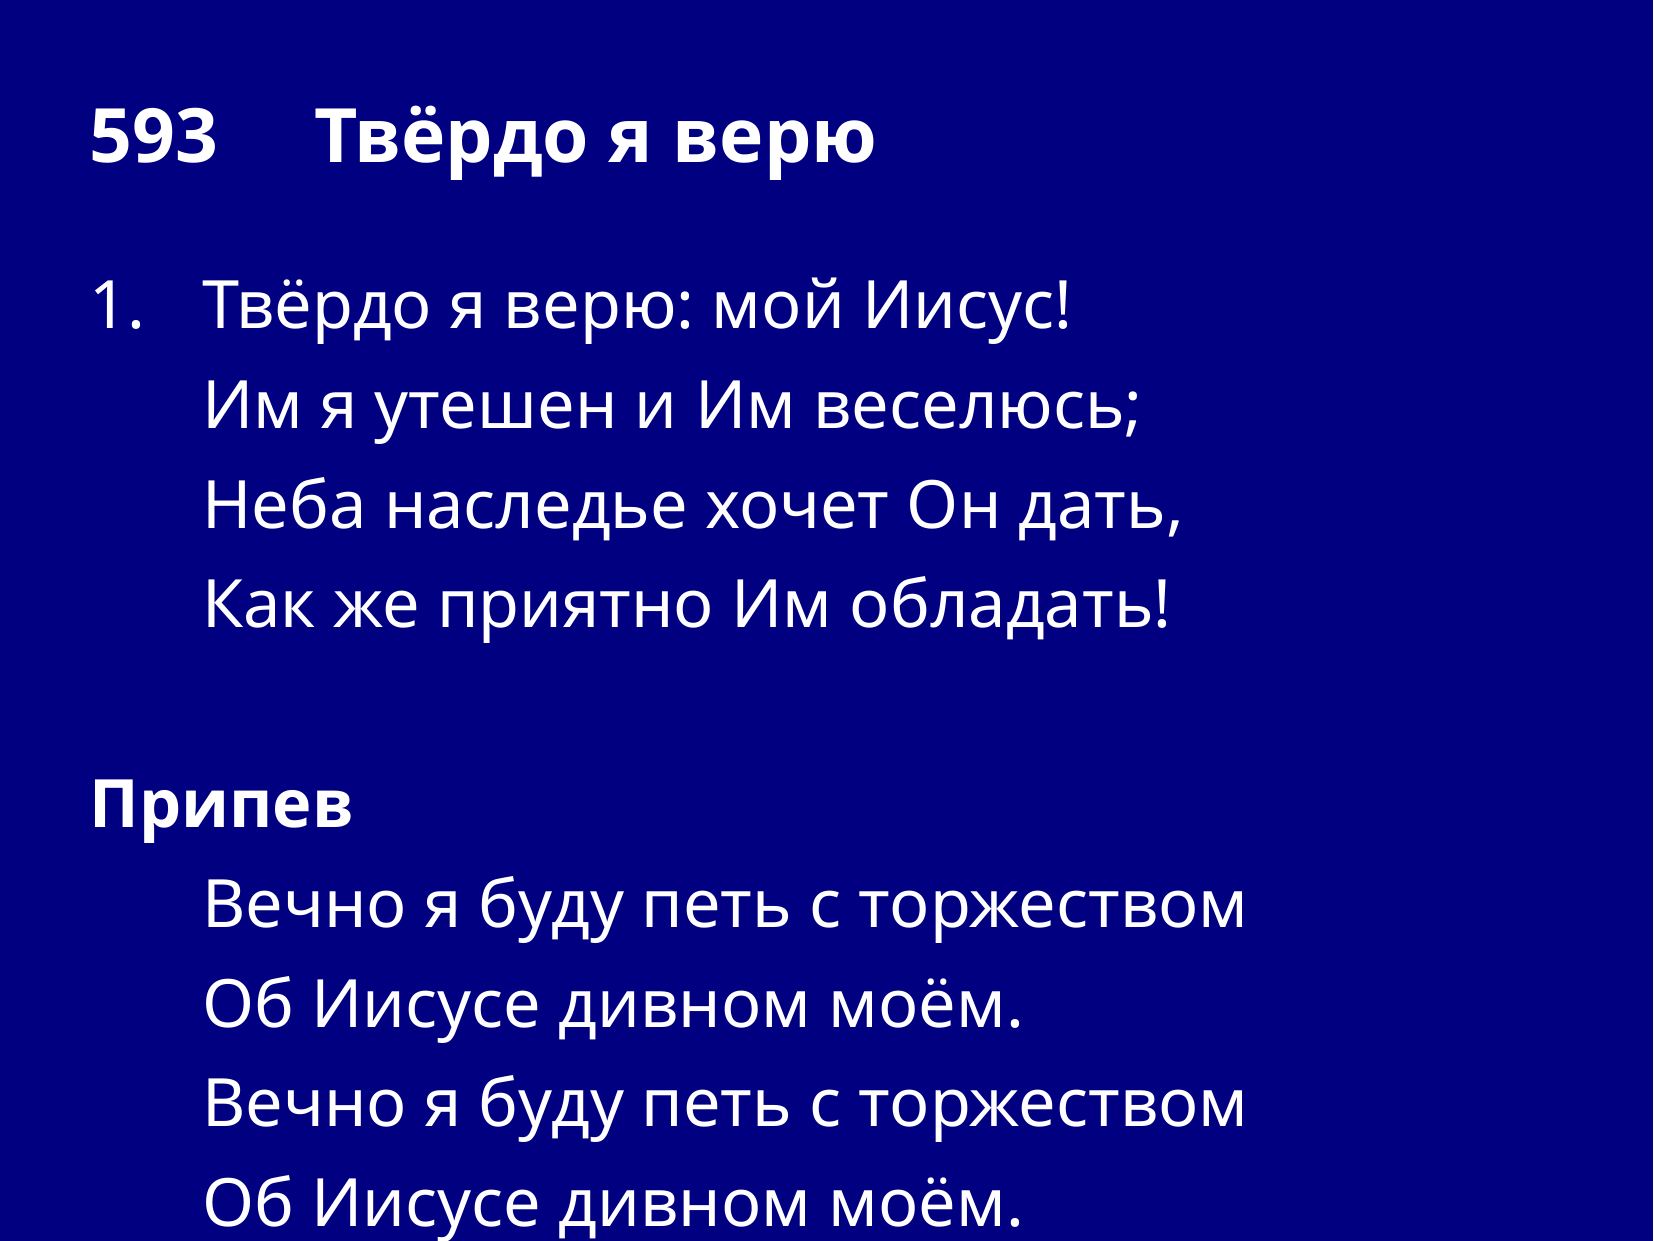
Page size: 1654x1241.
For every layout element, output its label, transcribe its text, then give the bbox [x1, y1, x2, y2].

text_box 593 Твёрдо я верю [75, 75, 1576, 188]
text_box 1. Твёрдо я верю: мой Иисус! Им я утешен и Им веселюсь; Неба наследье хочет Он дать, Как же приятно Им обладать! Припев Вечно я буду петь с торжеством Об Иисусе дивном моём. Вечно я буду петь с торжеством Об Иисусе дивном моём. [75, 188, 1576, 1163]
